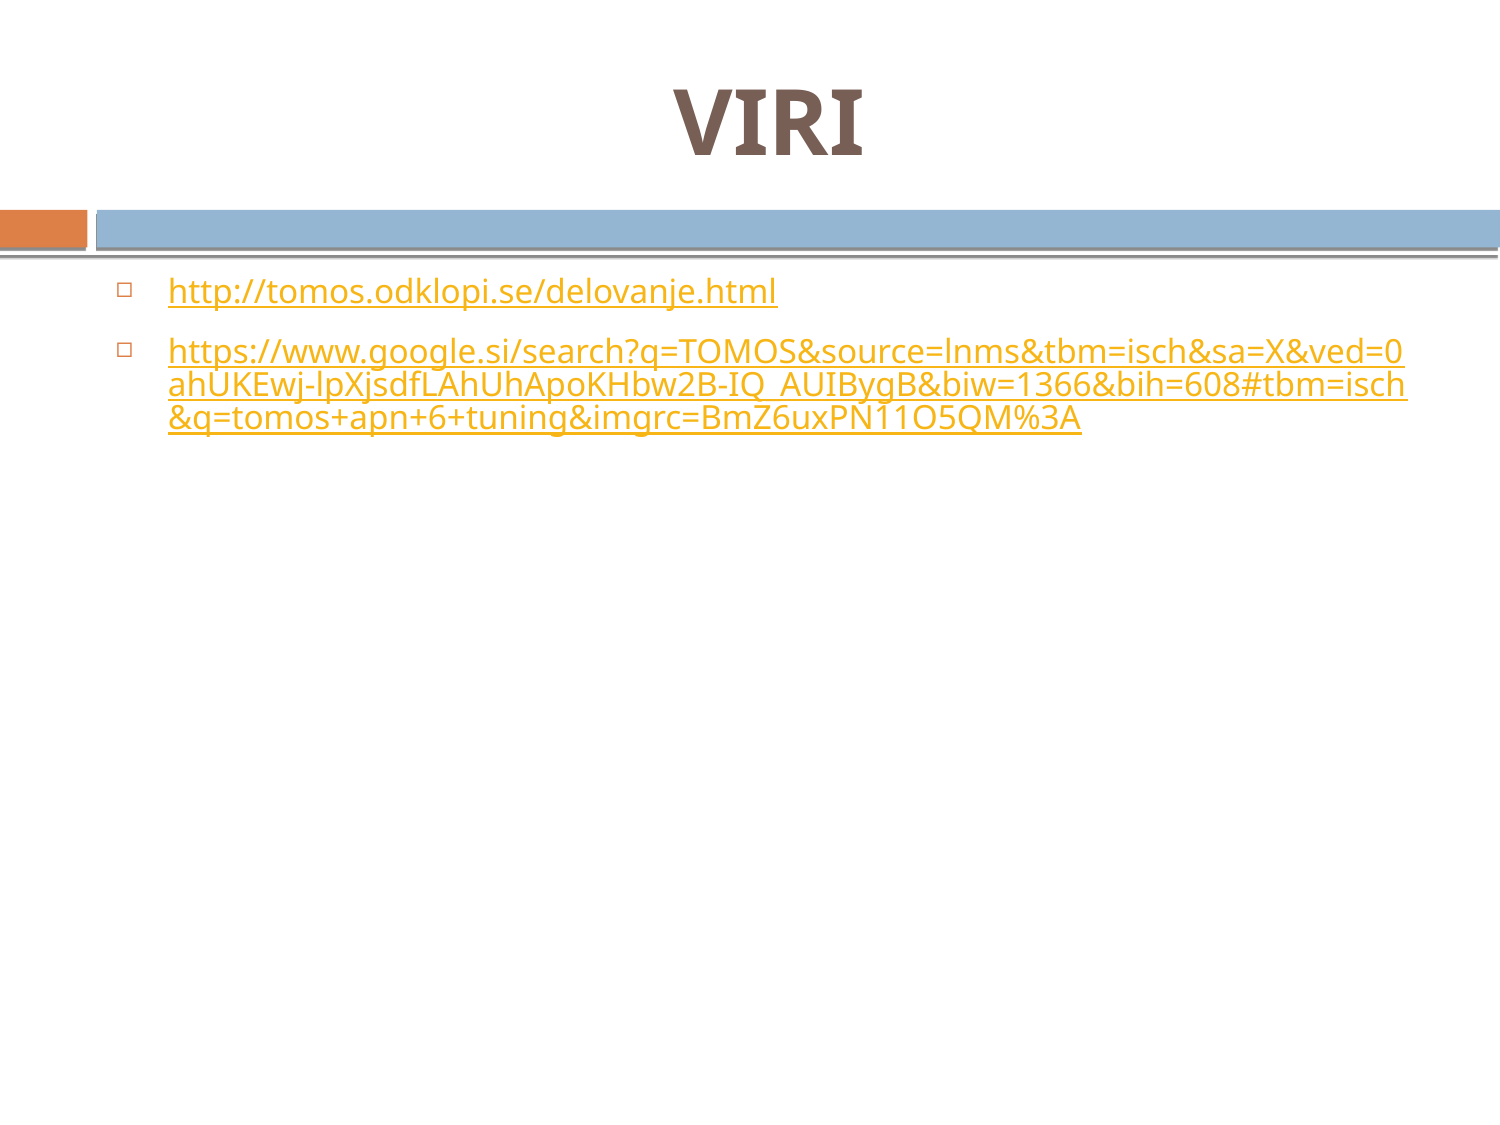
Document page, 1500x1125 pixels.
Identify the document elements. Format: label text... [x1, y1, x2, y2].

title VIRI [100, 37, 1438, 200]
list http://tomos.odklopi.se/delovanje.html https://www.google.si/search?q=TOMOS&source=lnms&tbm=isch&sa=X&ved=0ahUKEwj-lpXjsdfLAhUhApoKHbw2B-IQ_AUIBygB&biw=1366&bih=608#tbm=isch&q=tomos+apn+6+tuning&imgrc=BmZ6uxPN11O5QM%3A [100, 262, 1438, 1000]
